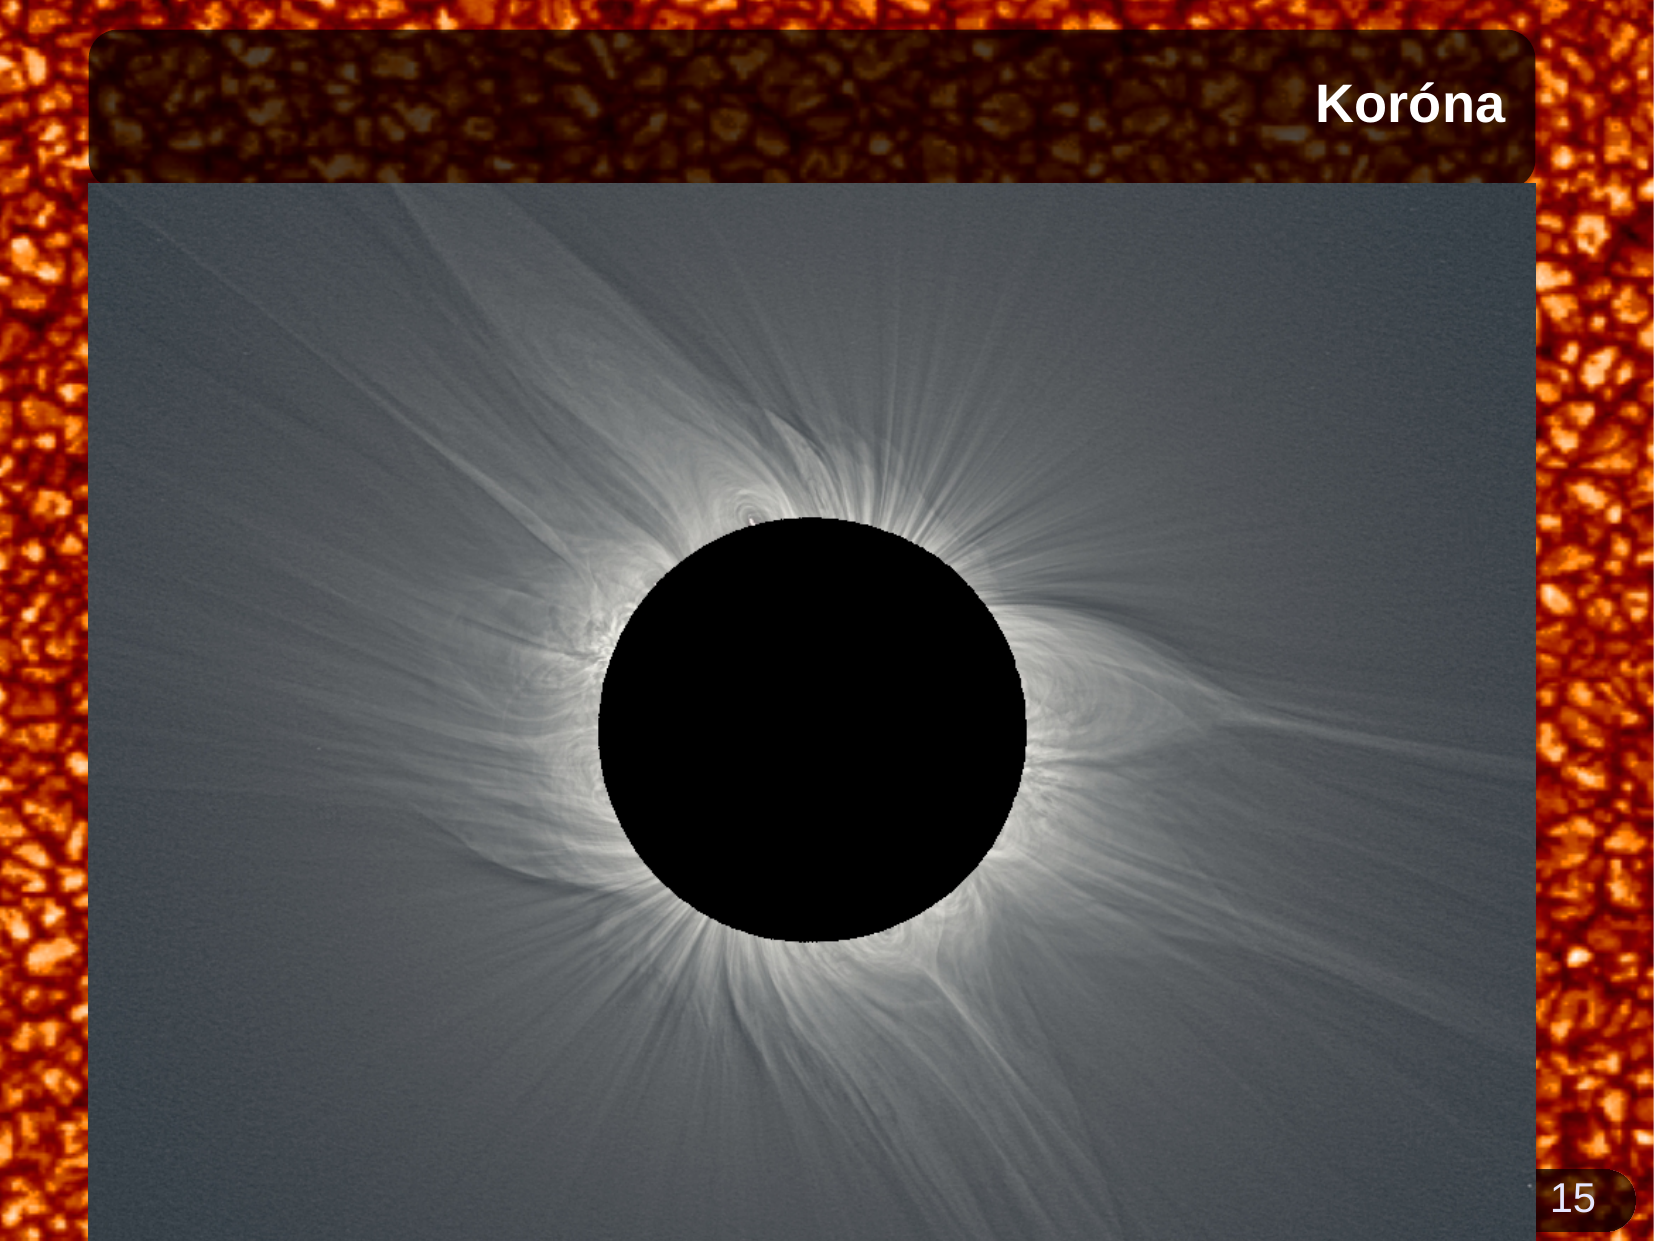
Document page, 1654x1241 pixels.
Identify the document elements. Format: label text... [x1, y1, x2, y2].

picture [0, 0, 1654, 1241]
title Koróna [118, 59, 1506, 148]
